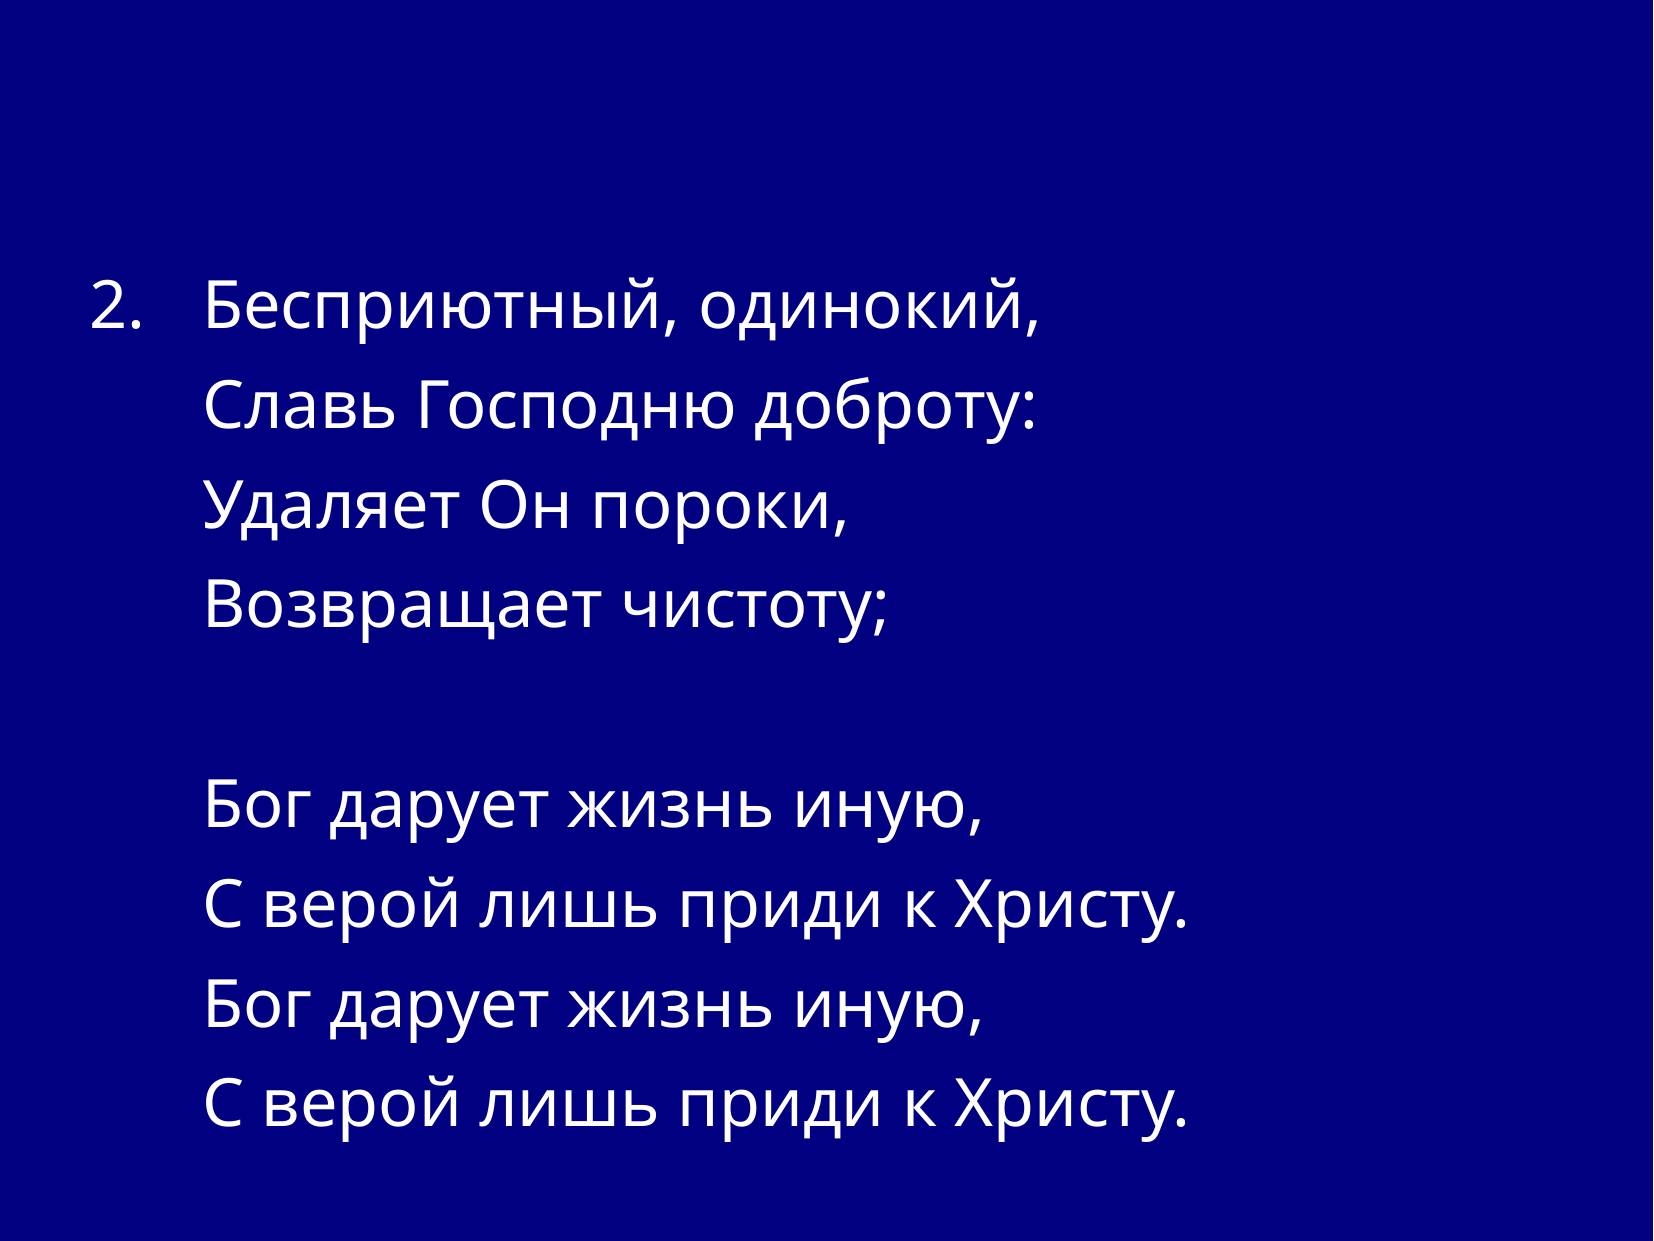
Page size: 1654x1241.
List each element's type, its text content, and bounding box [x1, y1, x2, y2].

text_box 2. Бесприютный, одинокий, Славь Господню доброту: Удаляет Он пороки, Возвращает чистоту; Бог дарует жизнь иную, С верой лишь приди к Христу. Бог дарует жизнь иную, С верой лишь приди к Христу. [75, 150, 1576, 1163]
